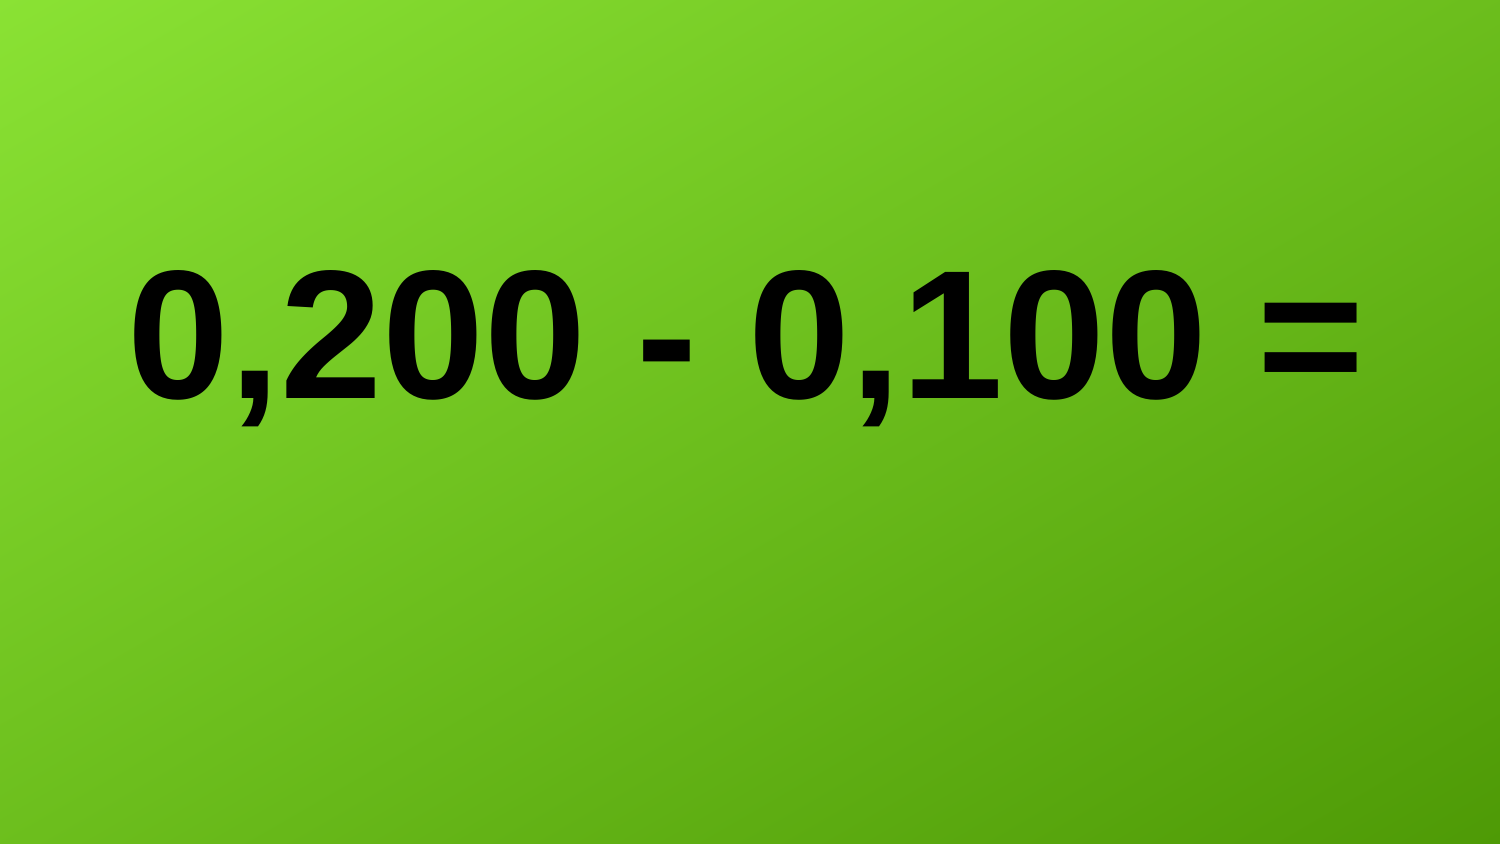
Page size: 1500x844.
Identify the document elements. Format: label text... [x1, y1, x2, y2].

title 0,200 - 0,100 = [112, 259, 1388, 450]
